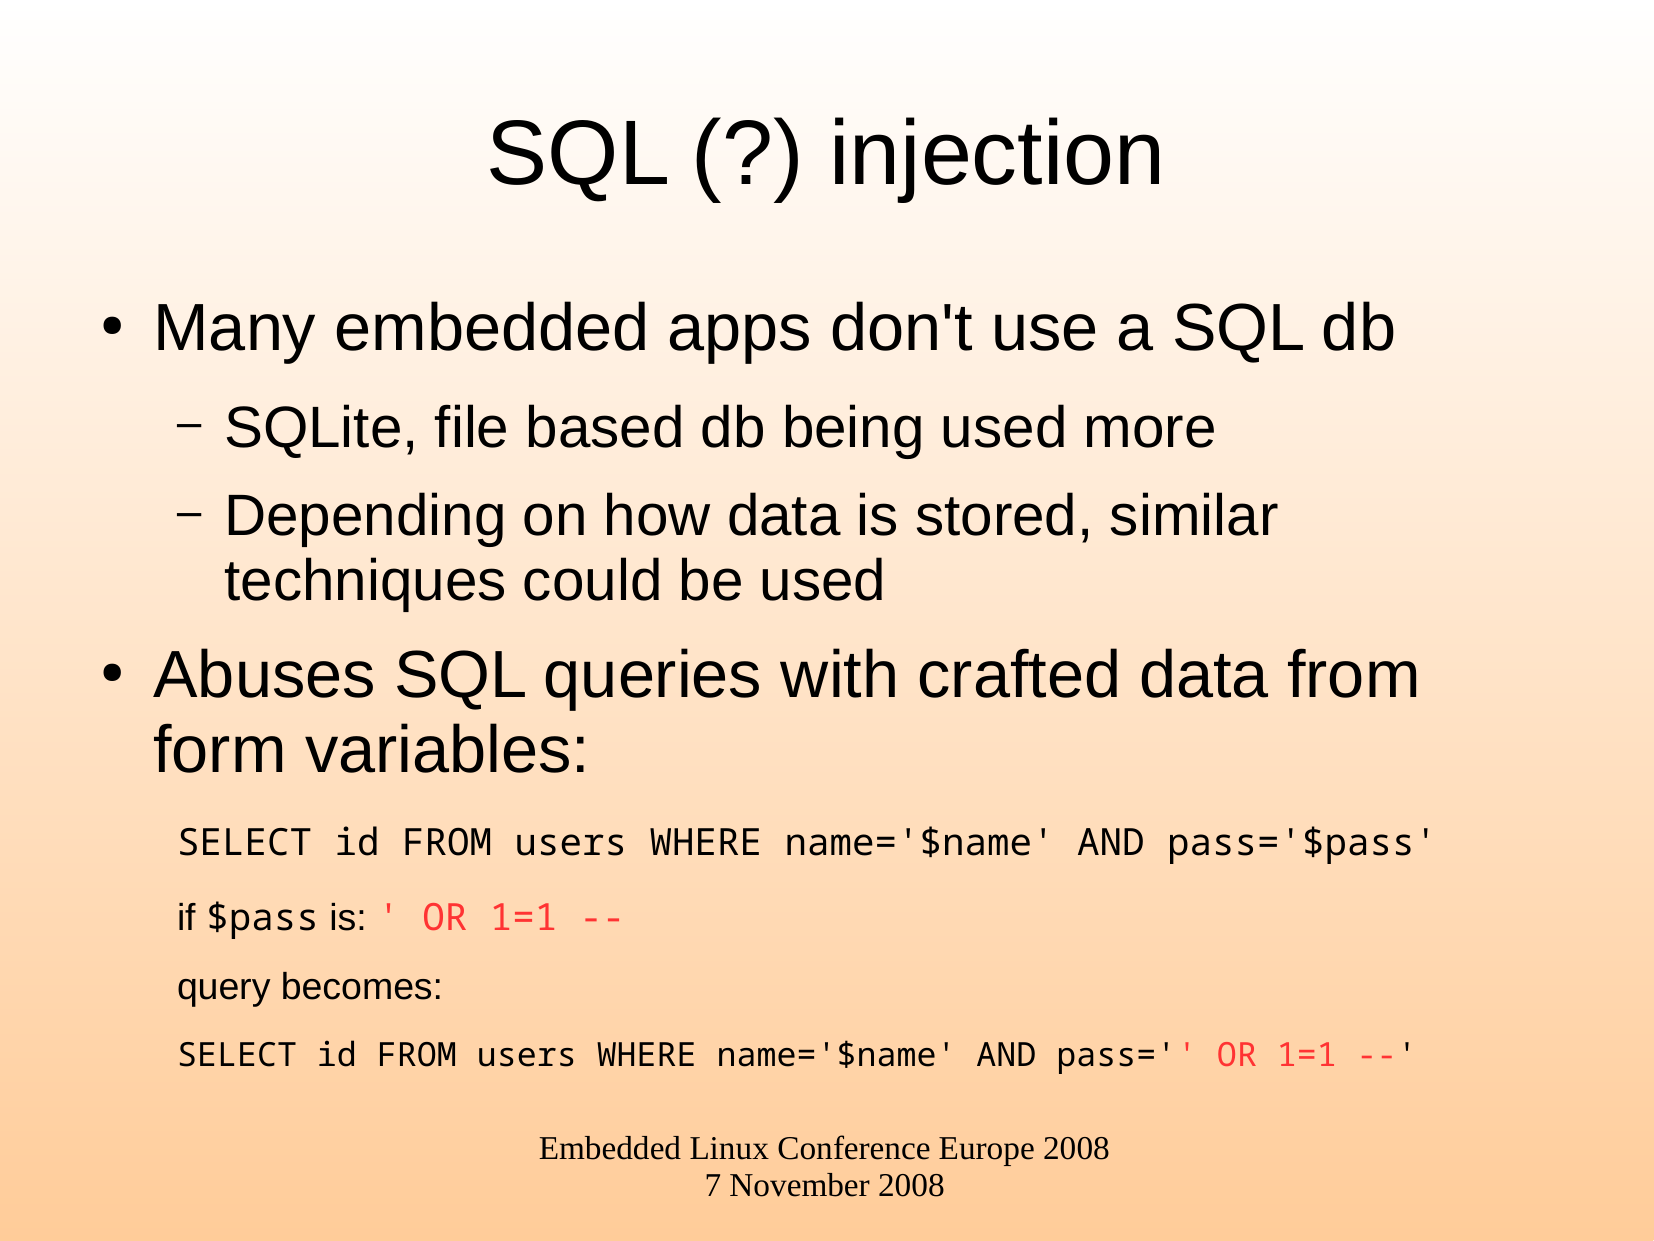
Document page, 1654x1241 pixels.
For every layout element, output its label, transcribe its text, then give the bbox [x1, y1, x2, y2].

title SQL (?) injection [82, 49, 1571, 257]
list Many embedded apps don't use a SQL db SQLite, file based db being used more Depending on how data is stored, similar techniques could be used Abuses SQL queries with crafted data from form variables: SELECT id FROM users WHERE name='$name' AND pass='$pass' if $pass is: ' OR 1=1 -- query becomes: SELECT id FROM users WHERE name='$name' AND pass='' OR 1=1 --' [82, 290, 1571, 1094]
